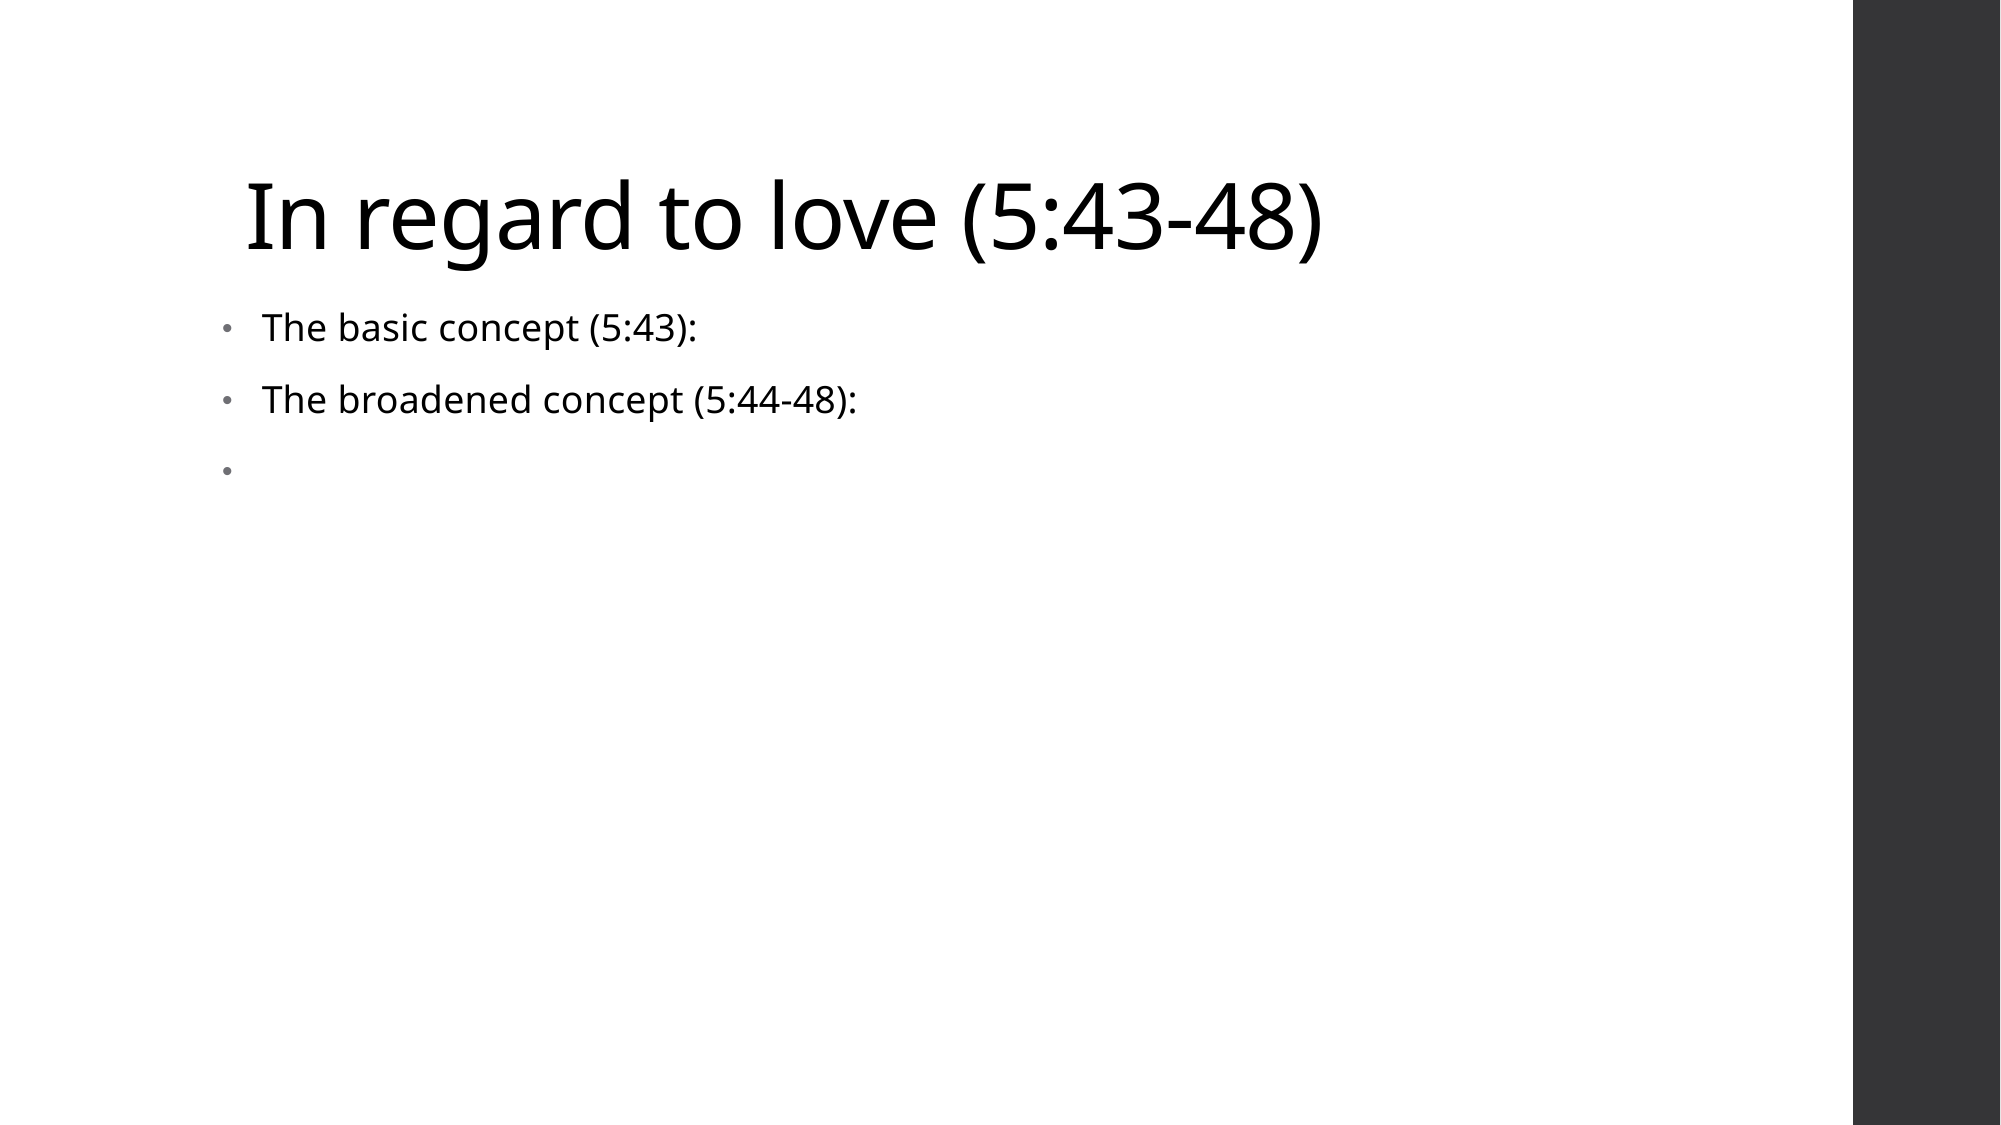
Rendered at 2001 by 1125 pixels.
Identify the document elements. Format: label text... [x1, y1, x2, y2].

list The basic concept (5:43): The broadened concept (5:44-48): [206, 299, 1617, 1014]
title In regard to love (5:43-48) [206, 60, 1797, 278]
